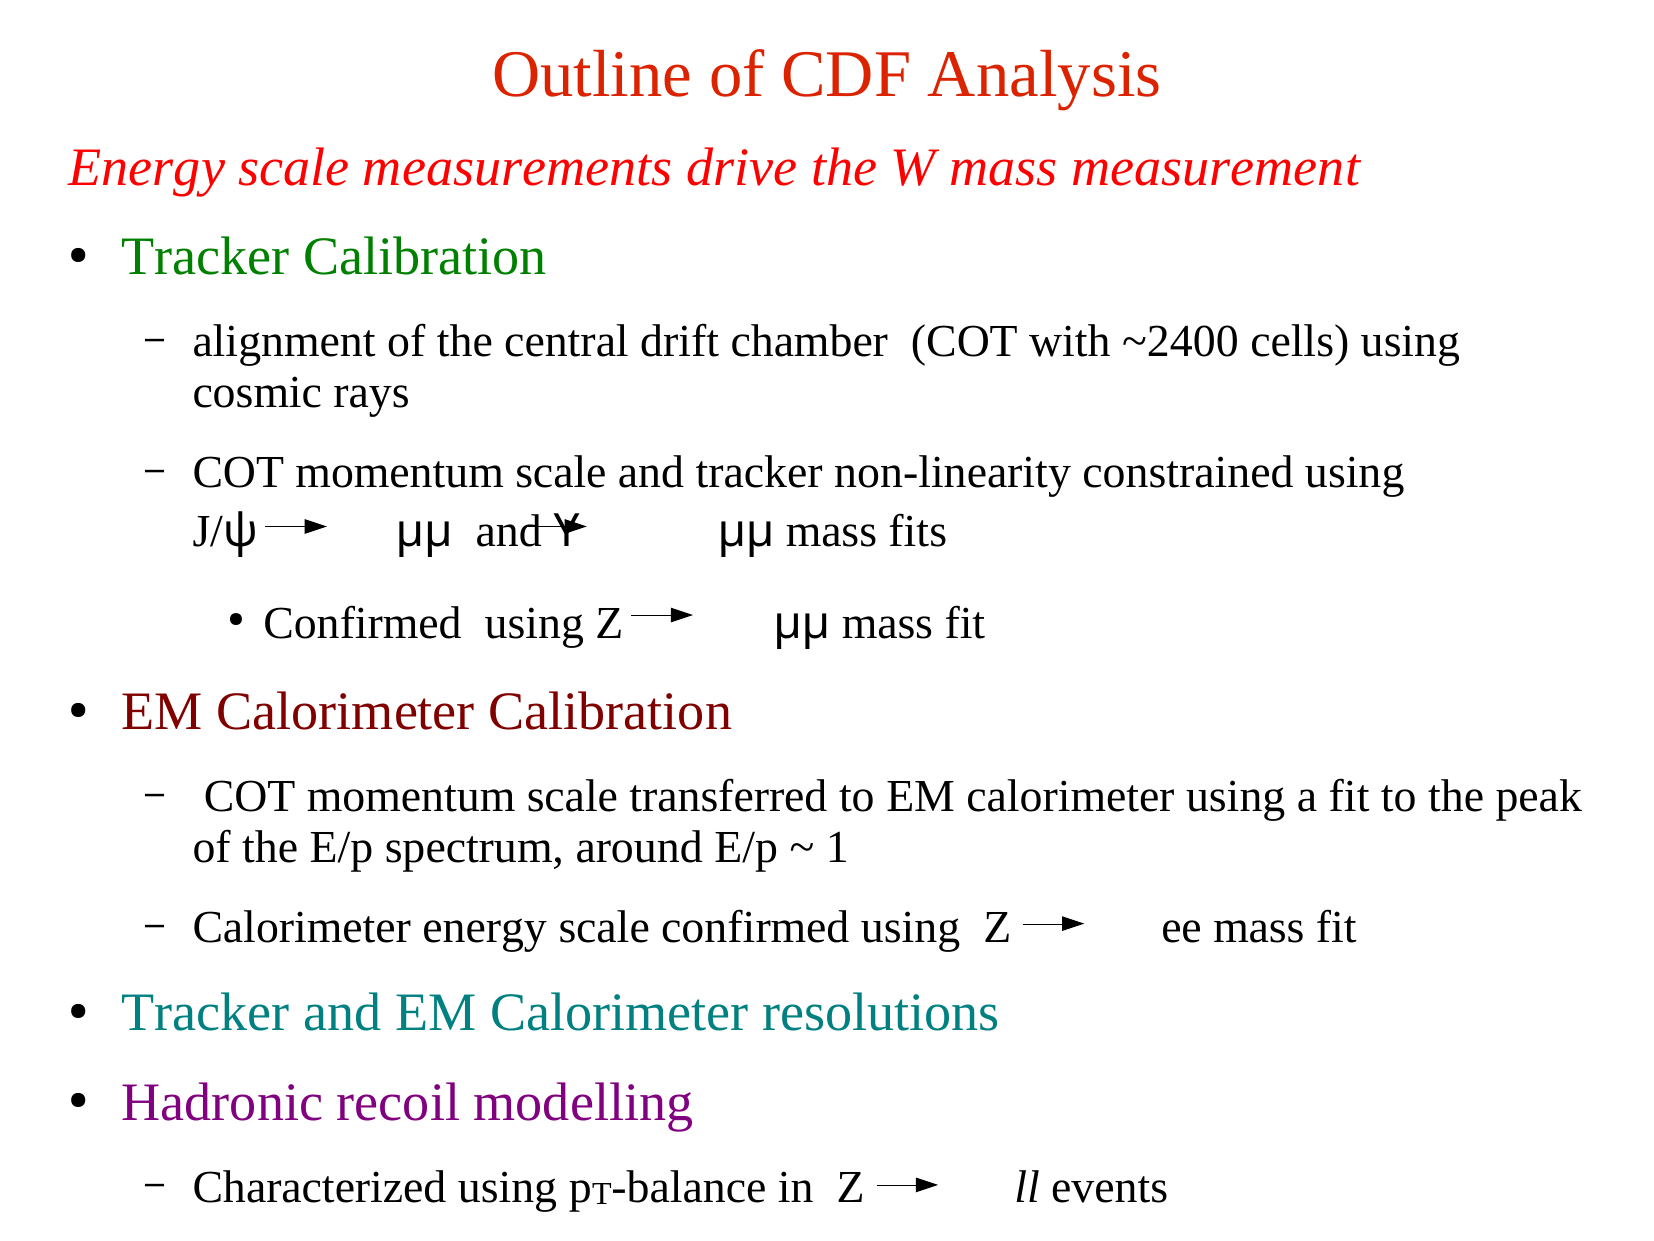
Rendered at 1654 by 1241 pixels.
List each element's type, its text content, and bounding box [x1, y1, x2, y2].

title Outline of CDF Analysis [121, 20, 1534, 127]
list Energy scale measurements drive the W mass measurement Tracker Calibration alignment of the central drift chamber (COT with ~2400 cells) using cosmic rays COT momentum scale and tracker non-linearity constrained using J/ψ μμ and Υ μμ mass fits Confirmed using Z μμ mass fit EM Calorimeter Calibration COT momentum scale transferred to EM calorimeter using a fit to the peak of the E/p spectrum, around E/p ~ 1 Calorimeter energy scale confirmed using Z ee mass fit Tracker and EM Calorimeter resolutions Hadronic recoil modelling Characterized using pT-balance in Z ll events [50, 136, 1597, 1229]
